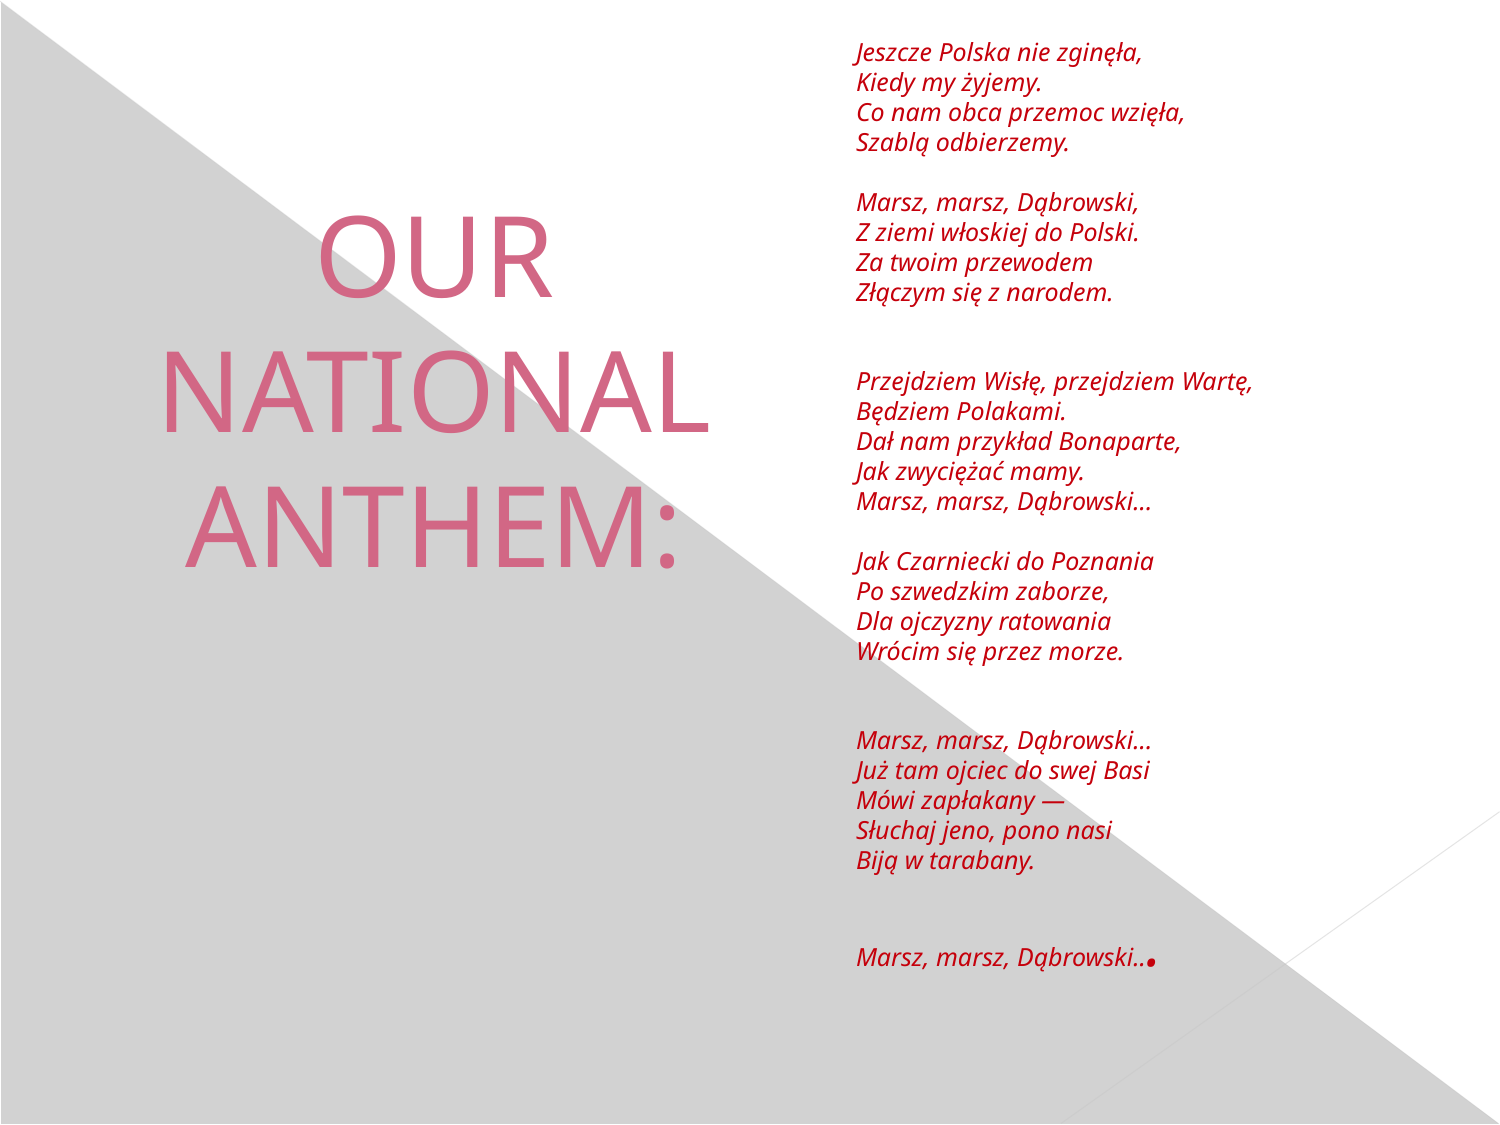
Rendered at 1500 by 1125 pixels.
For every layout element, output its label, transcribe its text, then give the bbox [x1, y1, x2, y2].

list Jeszcze Polska nie zginęła, Kiedy my żyjemy. Co nam obca przemoc wzięła, Szablą odbierzemy. Marsz, marsz, Dąbrowski, Z ziemi włoskiej do Polski. Za twoim przewodem Złączym się z narodem. Przejdziem Wisłę, przejdziem Wartę, Będziem Polakami. Dał nam przykład Bonaparte, Jak zwyciężać mamy. Marsz, marsz, Dąbrowski... Jak Czarniecki do Poznania Po szwedzkim zaborze, Dla ojczyzny ratowania Wrócim się przez morze. Marsz, marsz, Dąbrowski... Już tam ojciec do swej Basi Mówi zapłakany — Słuchaj jeno, pono nasi Biją w tarabany. Marsz, marsz, Dąbrowski... [767, 29, 1418, 1034]
title OUR NATIONAL ANTHEM: [0, 177, 767, 739]
